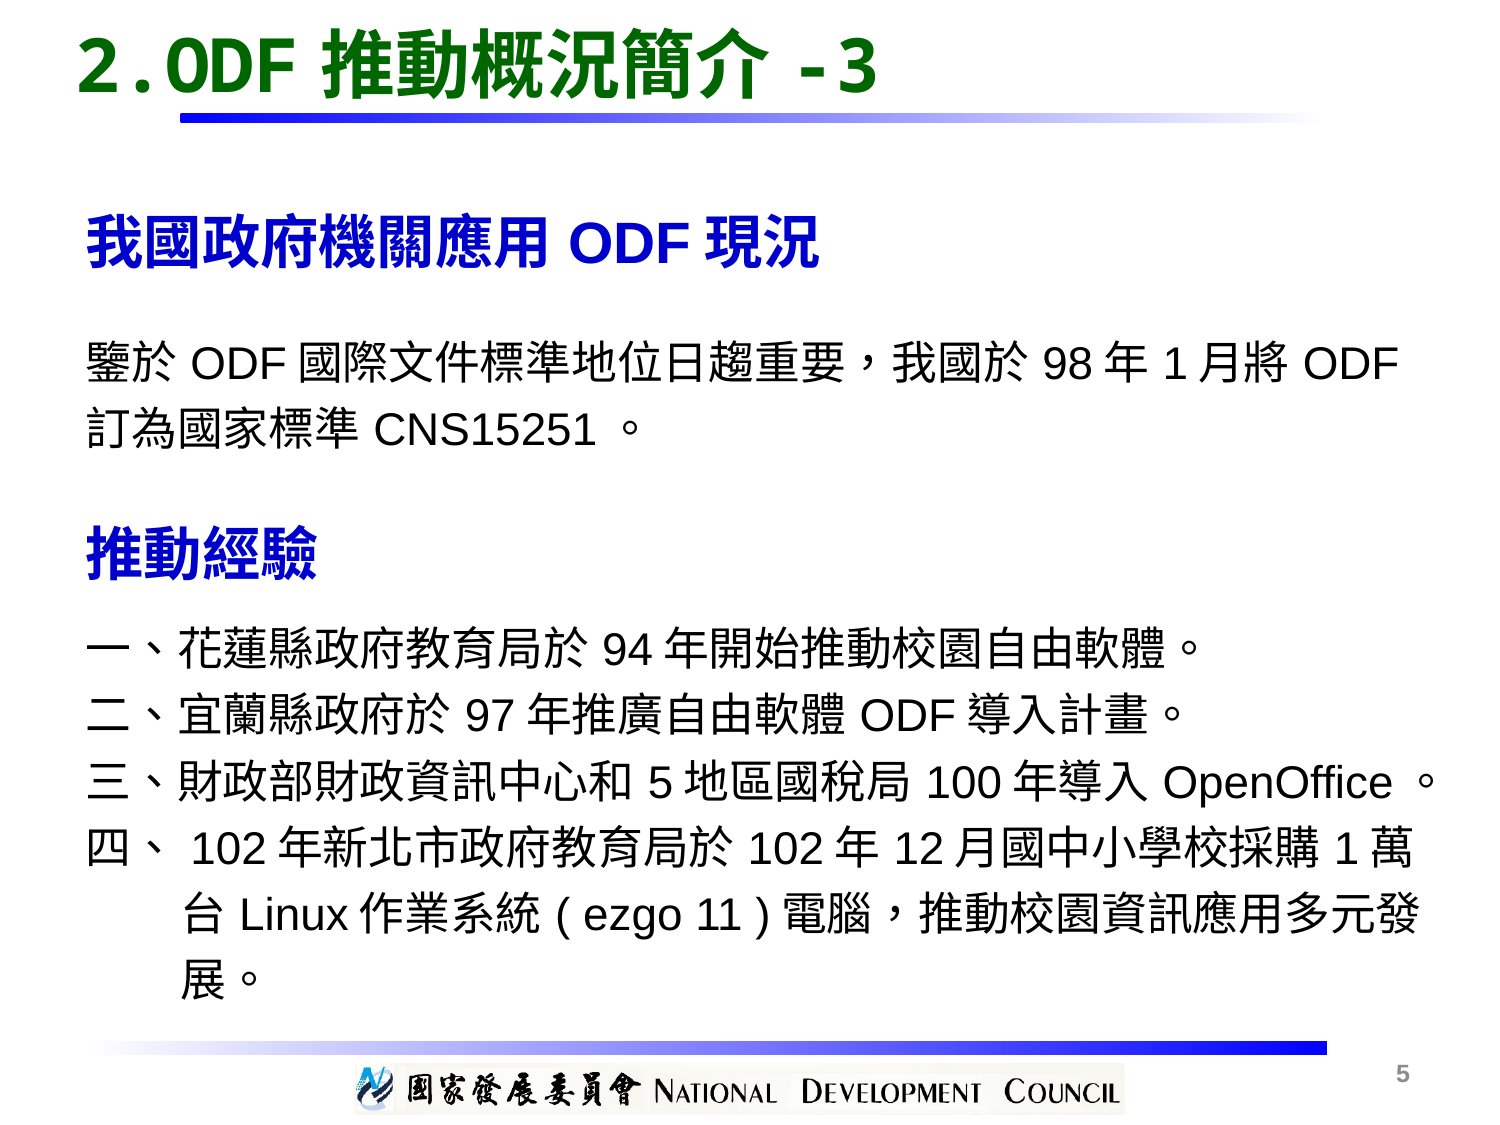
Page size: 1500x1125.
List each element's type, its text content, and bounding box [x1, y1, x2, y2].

text_box 推動經驗 一、花蓮縣政府教育局於94年開始推動校園自由軟體。 二、宜蘭縣政府於97年推廣自由軟體ODF導入計畫。 三、財政部財政資訊中心和5地區國稅局100年導入OpenOffice。 四、102年新北市政府教育局於102年12月國中小學校採購1萬台Linux作業系統( ezgo 11 )電腦，推動校園資訊應用多元發展。 [70, 500, 1468, 995]
picture [355, 1063, 1125, 1115]
text_box 我國政府機關應用ODF現況 鑒於ODF國際文件標準地位日趨重要，我國於98年1月將ODF訂為國家標準CNS15251。 [70, 189, 1441, 431]
title 2.ODF推動概況簡介-3 [75, 9, 1425, 119]
